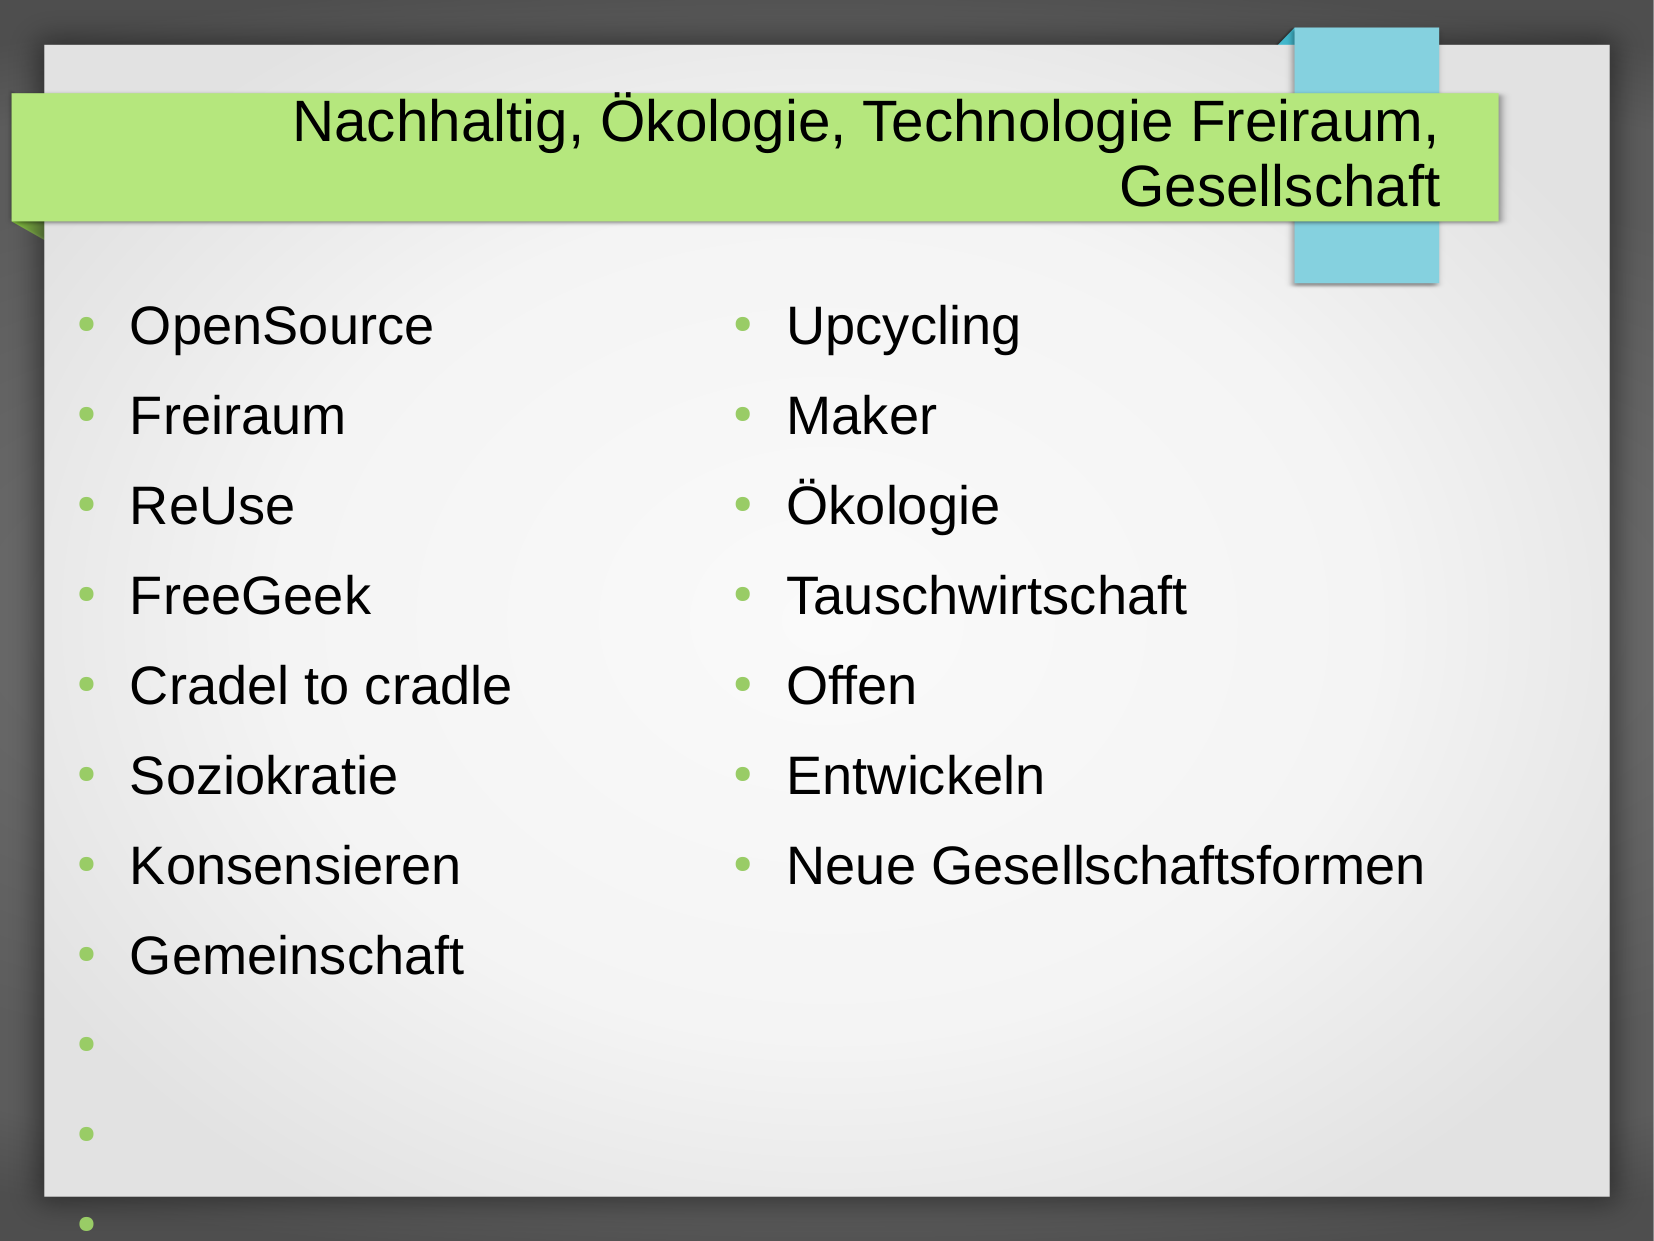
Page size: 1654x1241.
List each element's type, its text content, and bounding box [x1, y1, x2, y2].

list Upcycling Maker Ökologie Tauschwirtschaft Offen Entwickeln Neue Gesellschaftsformen [715, 295, 1524, 1015]
title Nachhaltig, Ökologie, Technologie Freiraum, Gesellschaft [47, 88, 1441, 219]
list OpenSource Freiraum ReUse FreeGeek Cradel to cradle Soziokratie Konsensieren Gemeinschaft [59, 295, 715, 1015]
picture [0, 0, 1654, 1241]
